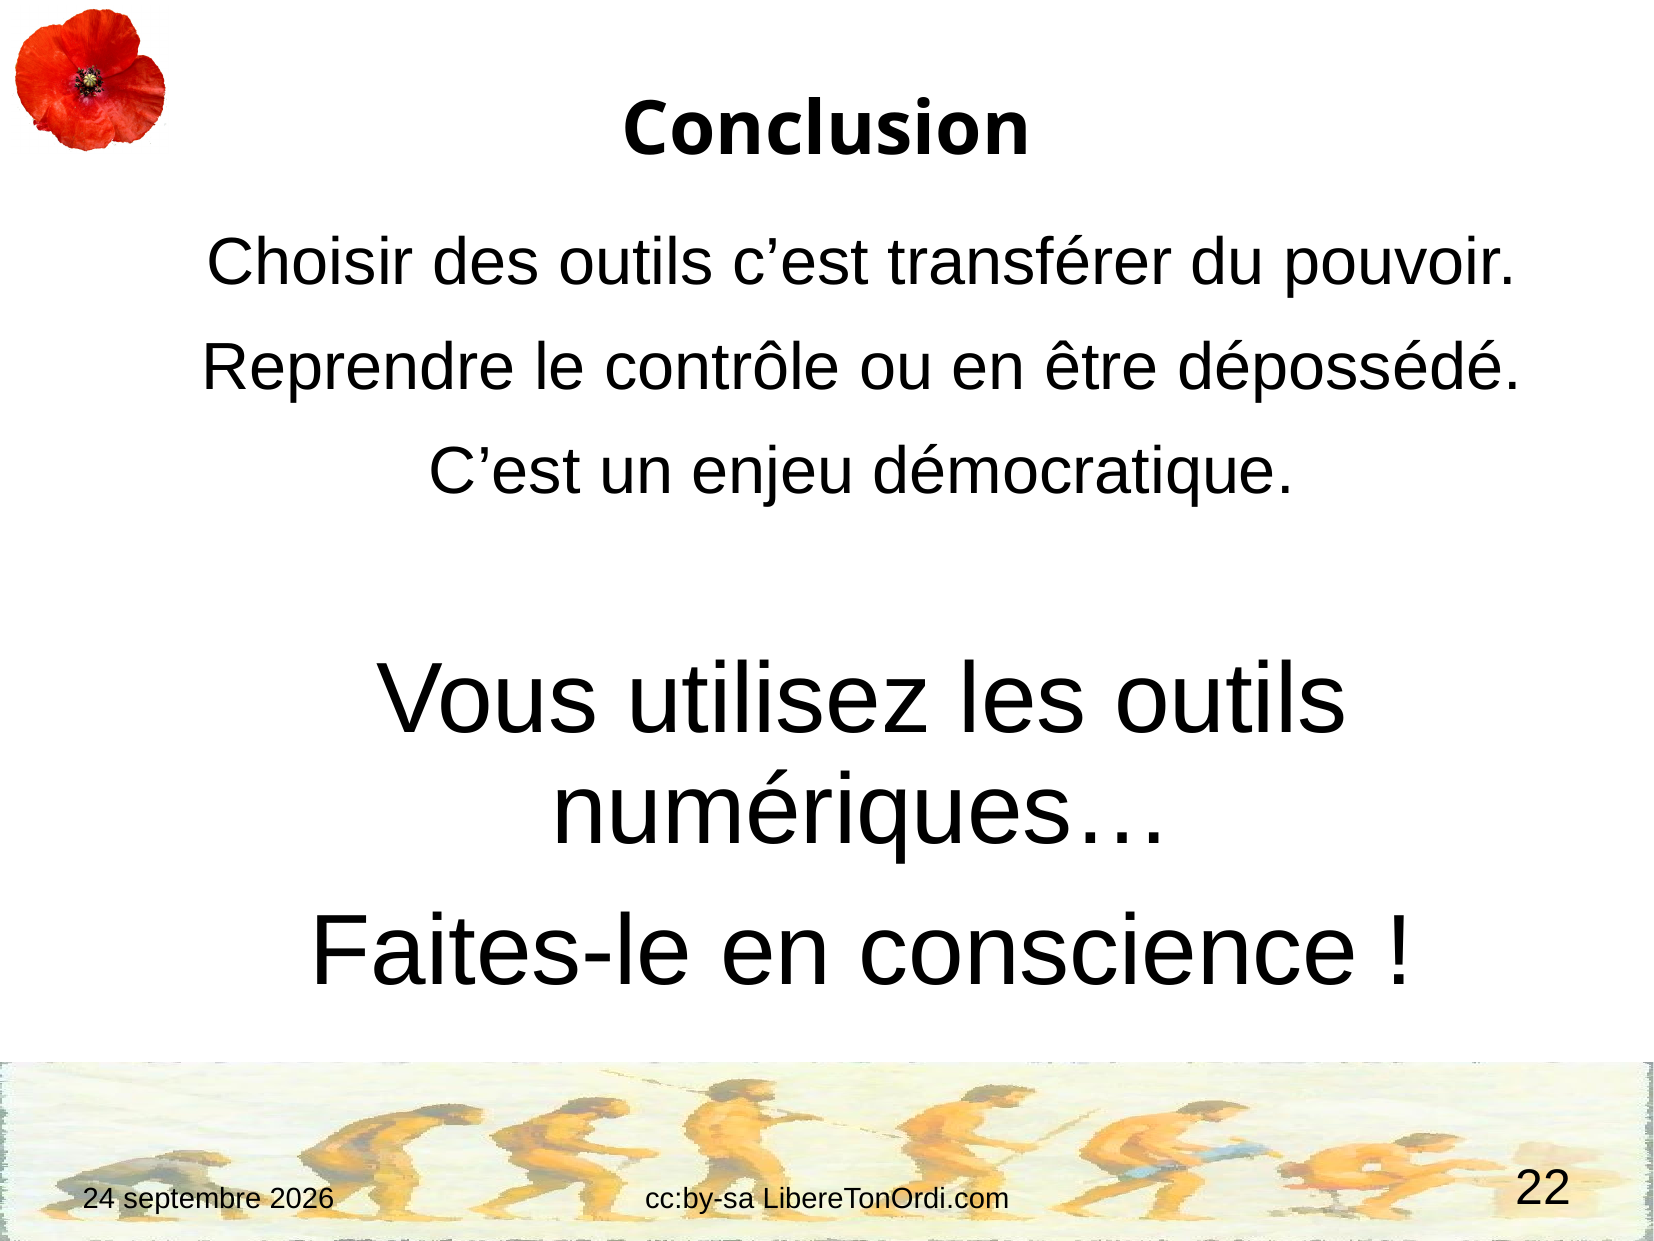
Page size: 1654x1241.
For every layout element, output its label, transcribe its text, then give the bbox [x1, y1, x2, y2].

picture [11, 5, 169, 154]
picture [0, 1062, 1654, 1241]
list Choisir des outils c’est transférer du pouvoir. Reprendre le contrôle ou en être dépossédé. C’est un enjeu démocratique. Vous utilisez les outils numériques… Faites-le en conscience ! [82, 224, 1571, 1063]
title Conclusion [82, 49, 1571, 201]
